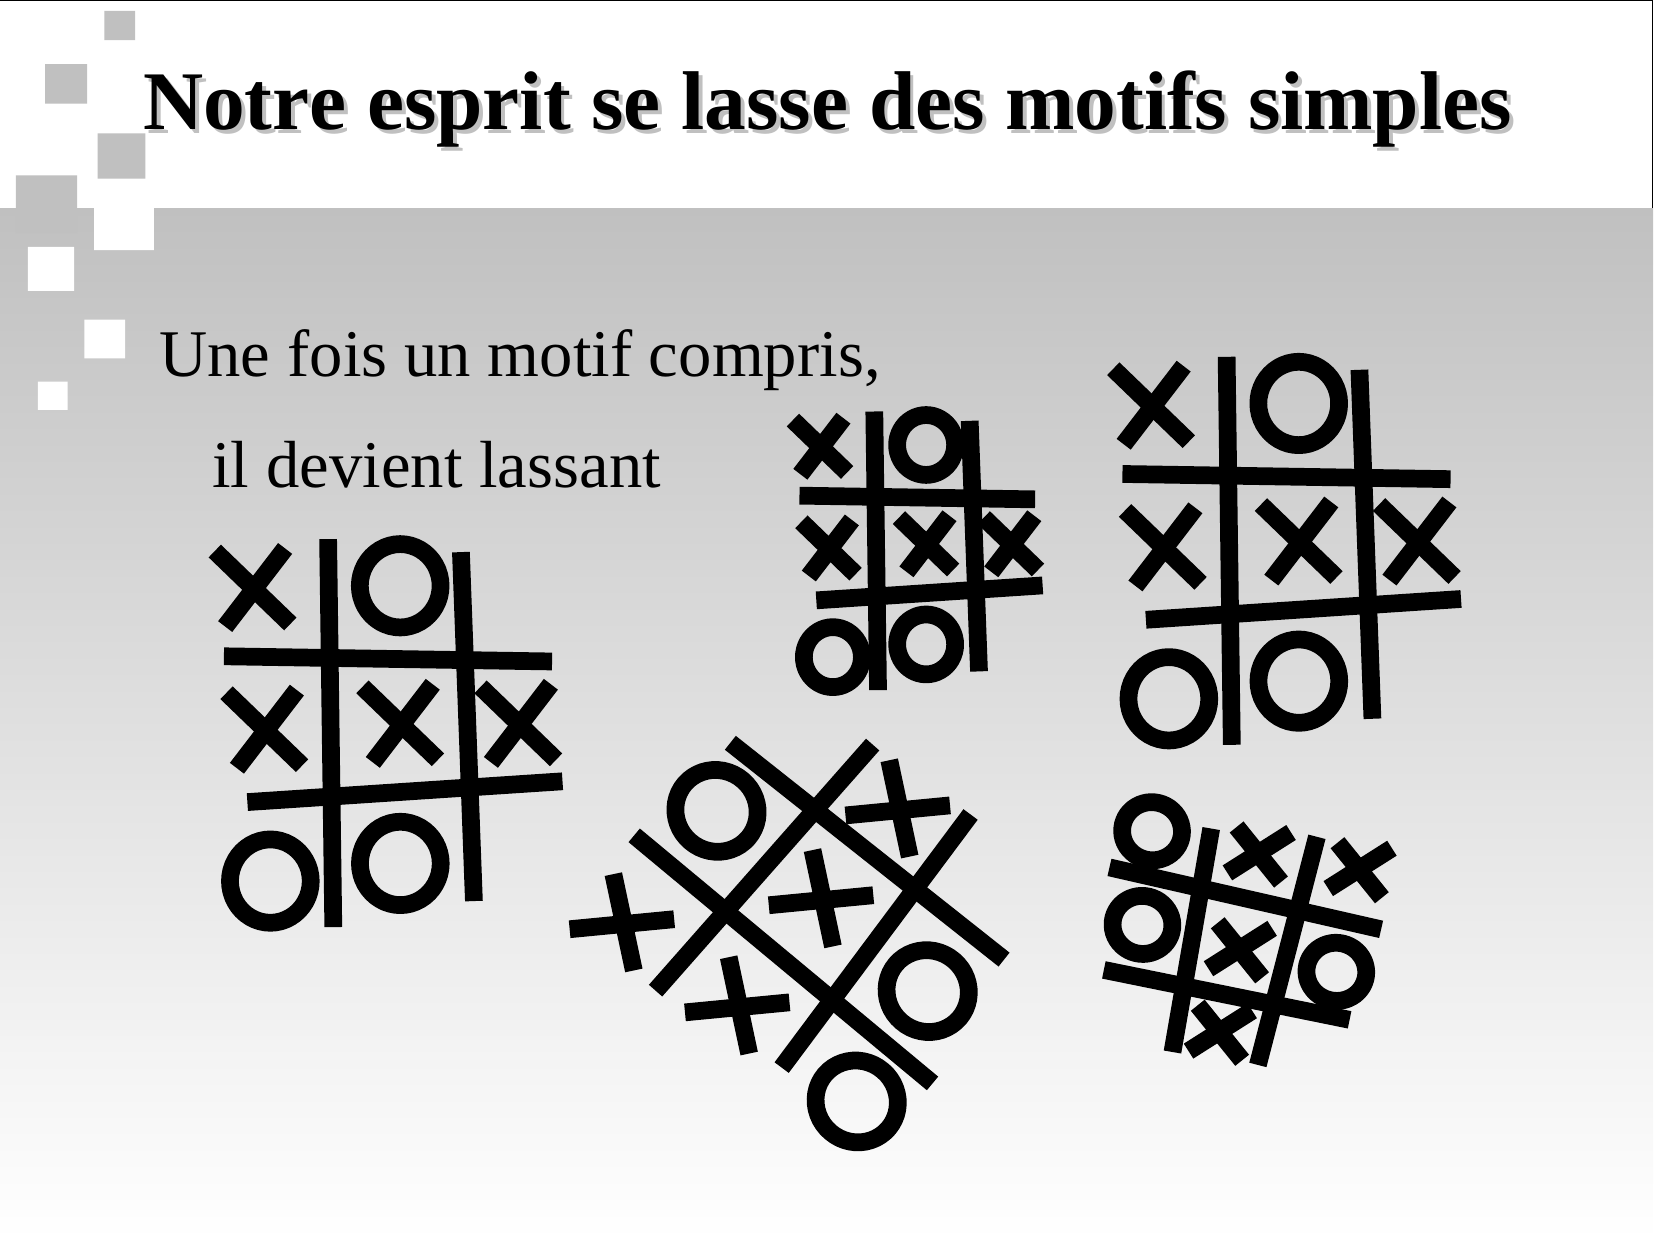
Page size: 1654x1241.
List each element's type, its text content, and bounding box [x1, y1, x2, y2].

title Notre esprit se lasse des motifs simples [90, 0, 1567, 204]
list Une fois un motif compris, il devient lassant [141, 279, 1532, 1183]
